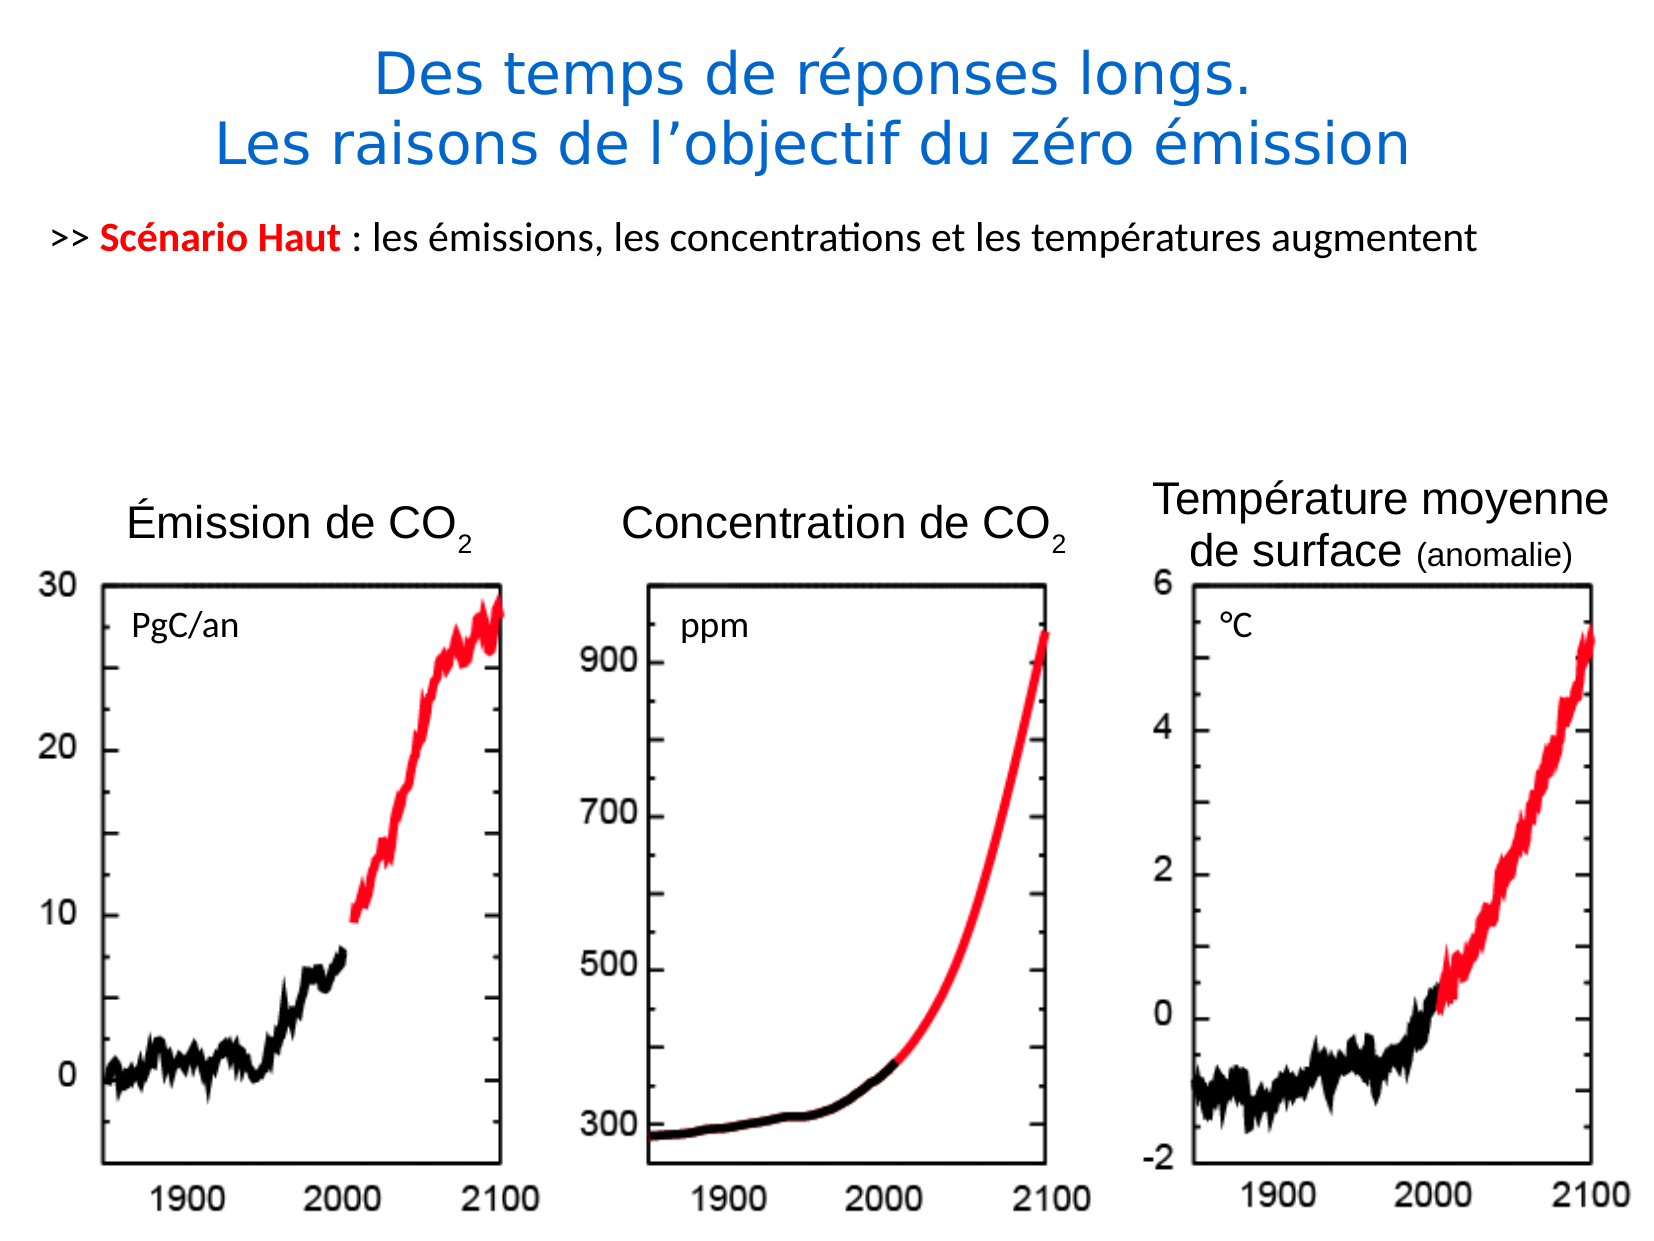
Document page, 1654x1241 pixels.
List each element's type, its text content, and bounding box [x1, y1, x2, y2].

text_box >> Scénario Haut : les émissions, les concentrations et les températures augmentent [33, 202, 1610, 269]
text_box °C [1205, 592, 1275, 659]
picture [0, 522, 1649, 1237]
text_box Concentration de CO2 [595, 489, 1093, 567]
text_box Émission de CO2 [100, 489, 499, 567]
text_box Température moyenne de surface (anomalie) [1132, 465, 1630, 584]
text_box PgC/an [116, 592, 269, 659]
text_box ppm [665, 592, 775, 659]
text_box Des temps de réponses longs. Les raisons de l’objectif du zéro émission [116, 28, 1511, 186]
